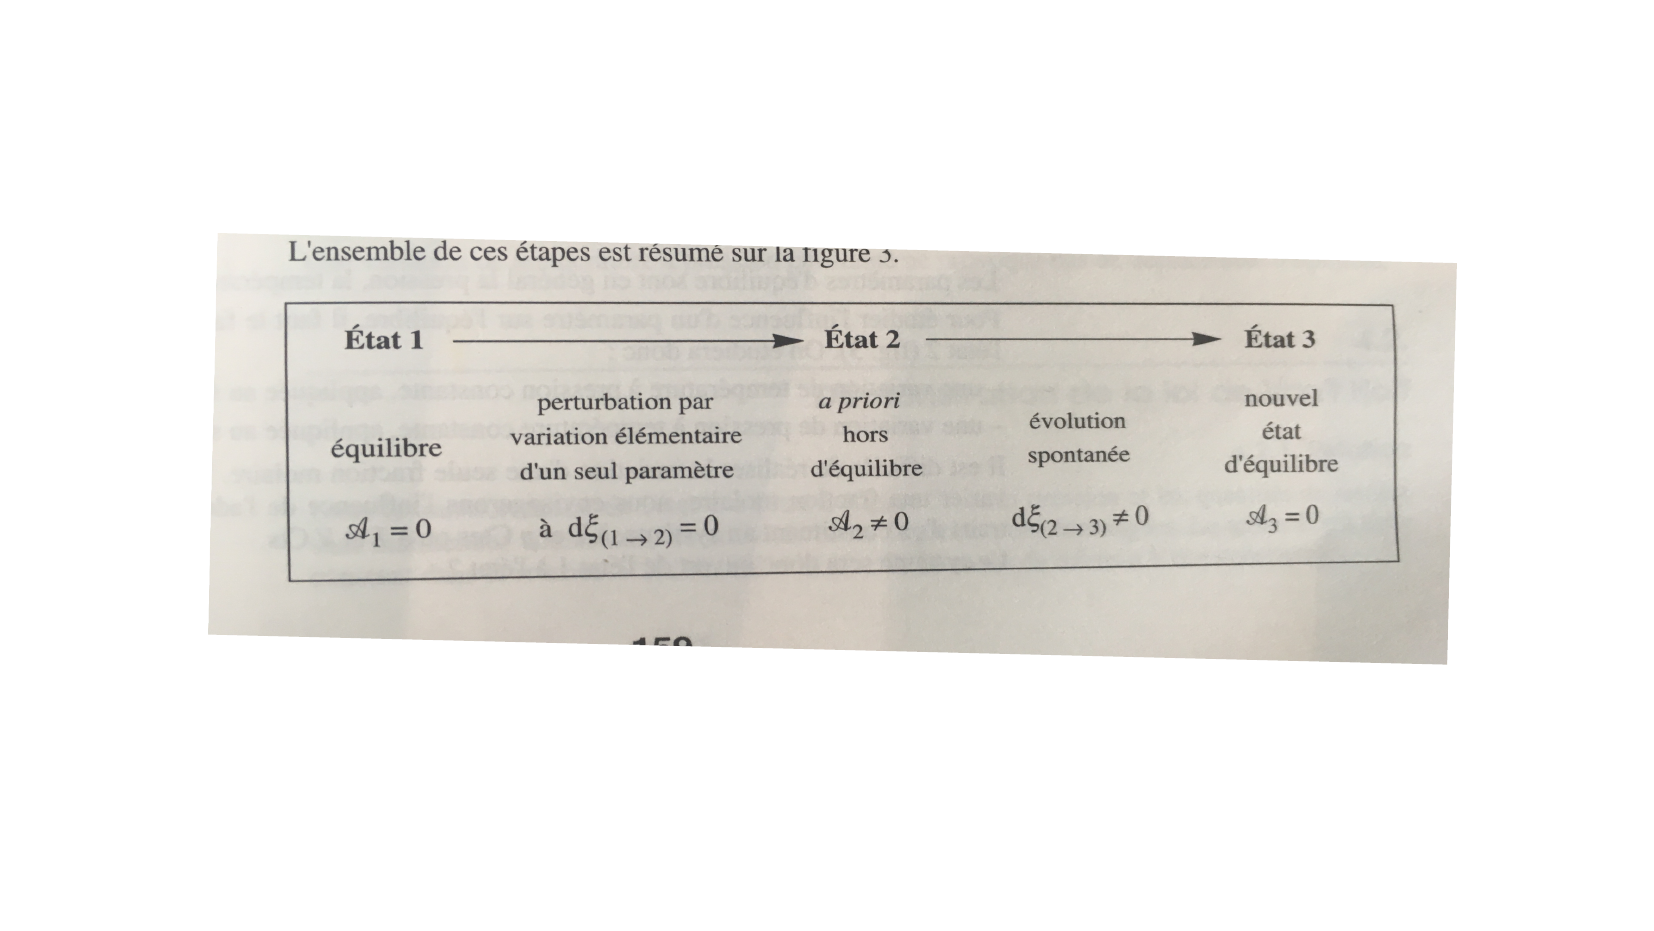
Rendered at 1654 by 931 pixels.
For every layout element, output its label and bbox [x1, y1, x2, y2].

picture [207, 233, 1457, 665]
